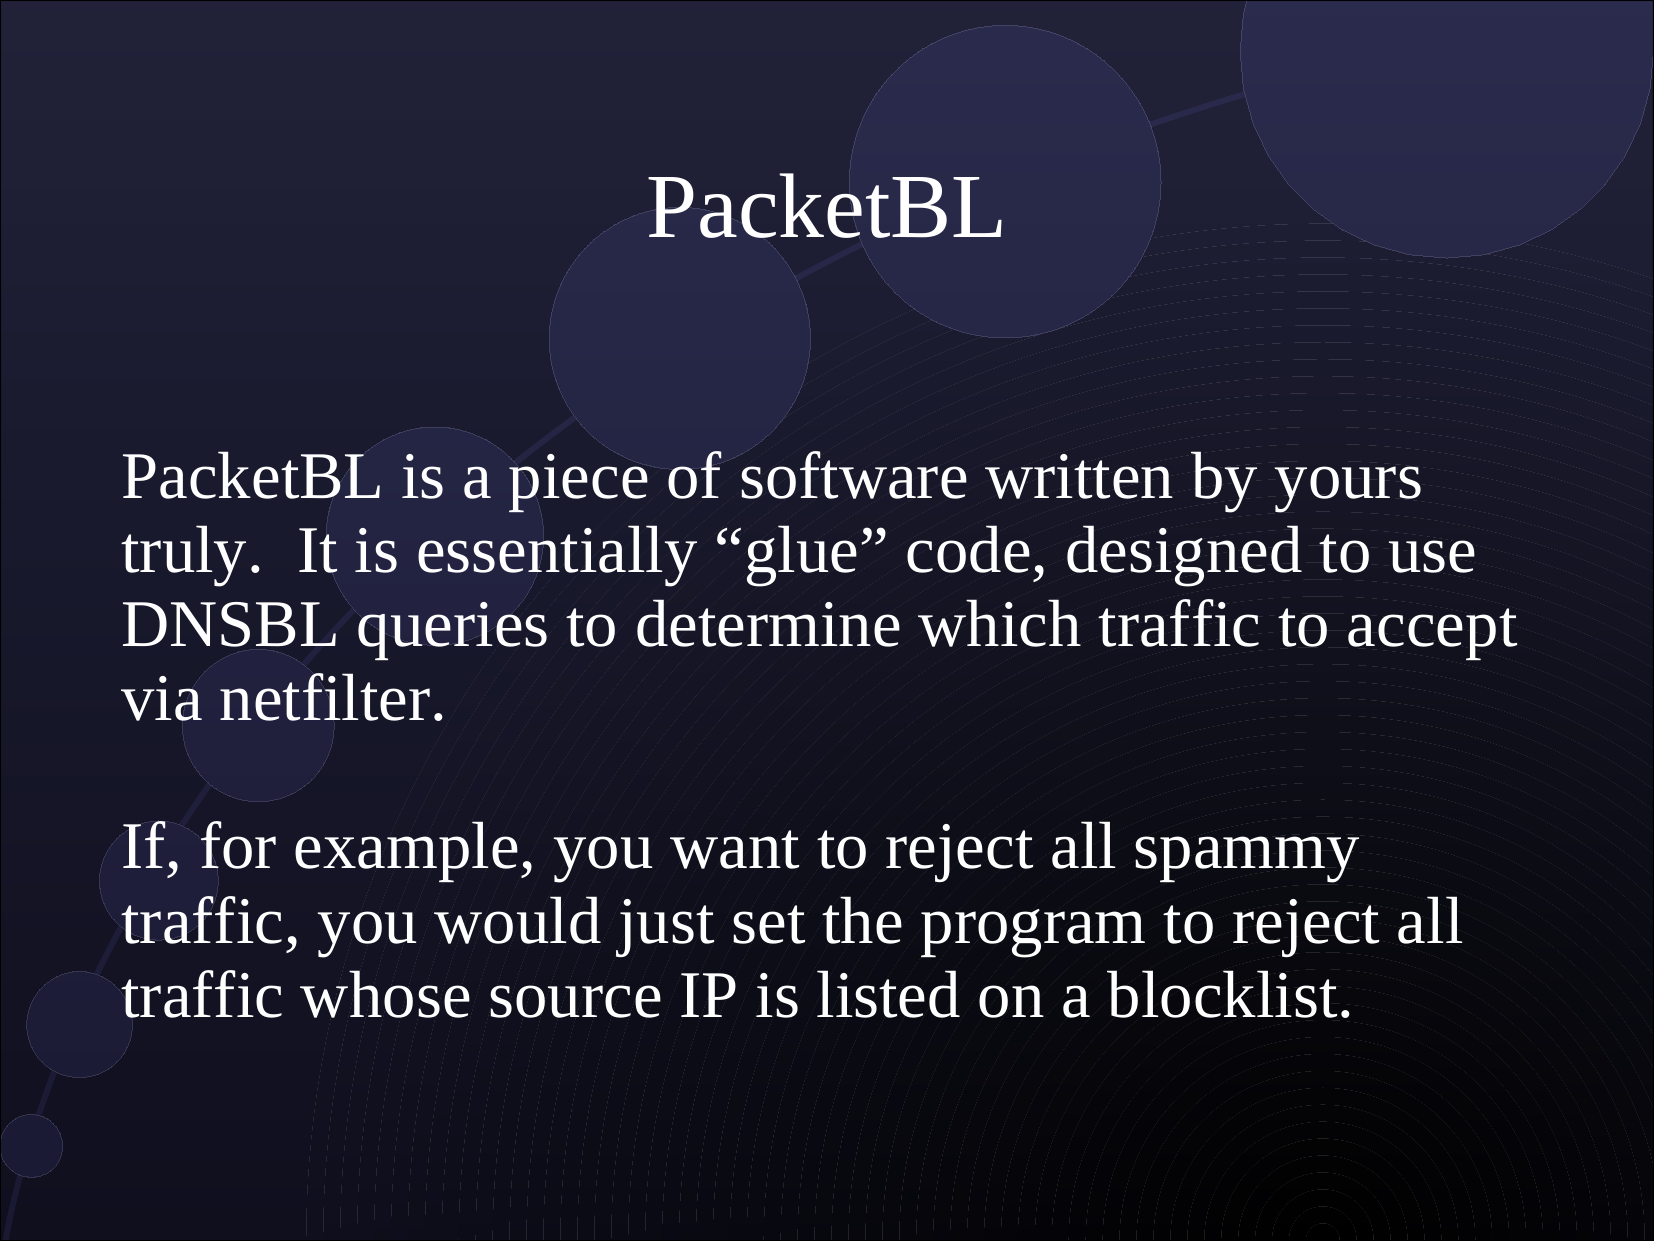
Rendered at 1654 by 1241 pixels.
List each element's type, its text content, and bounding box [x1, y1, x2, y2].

subtitle PacketBL is a piece of software written by yours truly. It is essentially “glue” code, designed to use DNSBL queries to determine which traffic to accept via netfilter. If, for example, you want to reject all spammy traffic, you would just set the program to reject all traffic whose source IP is listed on a blocklist. [121, 344, 1534, 1127]
title PacketBL [121, 102, 1534, 311]
